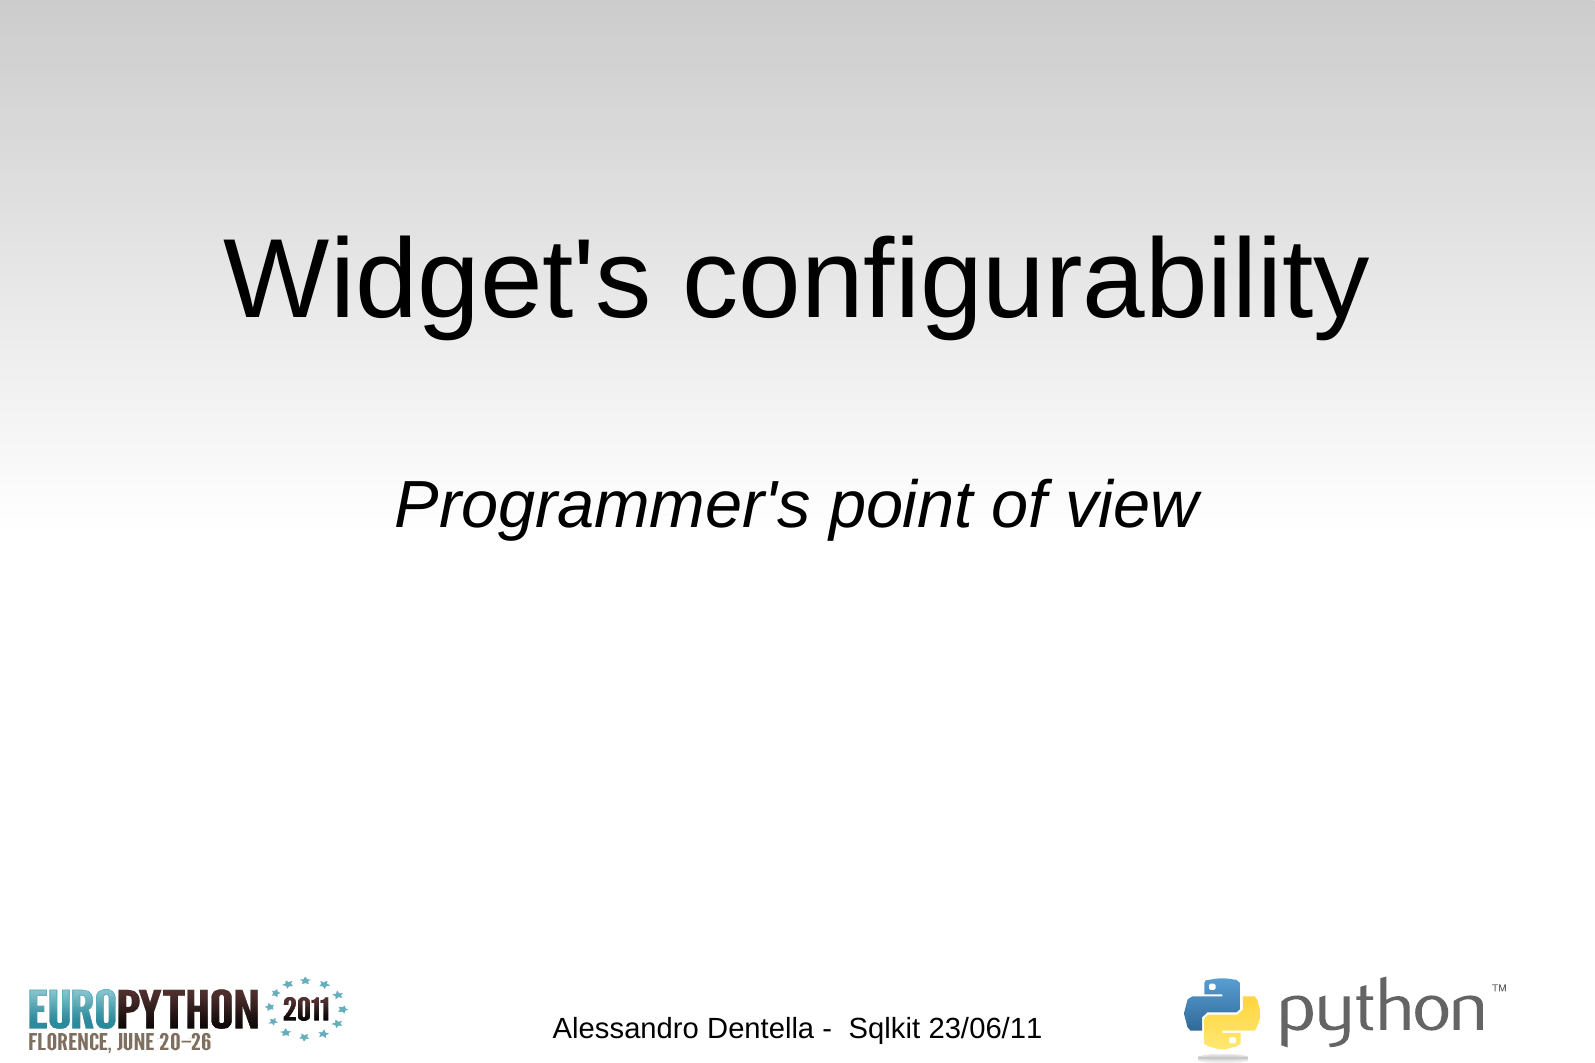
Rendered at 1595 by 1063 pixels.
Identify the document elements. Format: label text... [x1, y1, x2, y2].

picture [29, 974, 355, 1058]
subtitle Widget's configurability Programmer's point of view [79, 49, 1515, 948]
